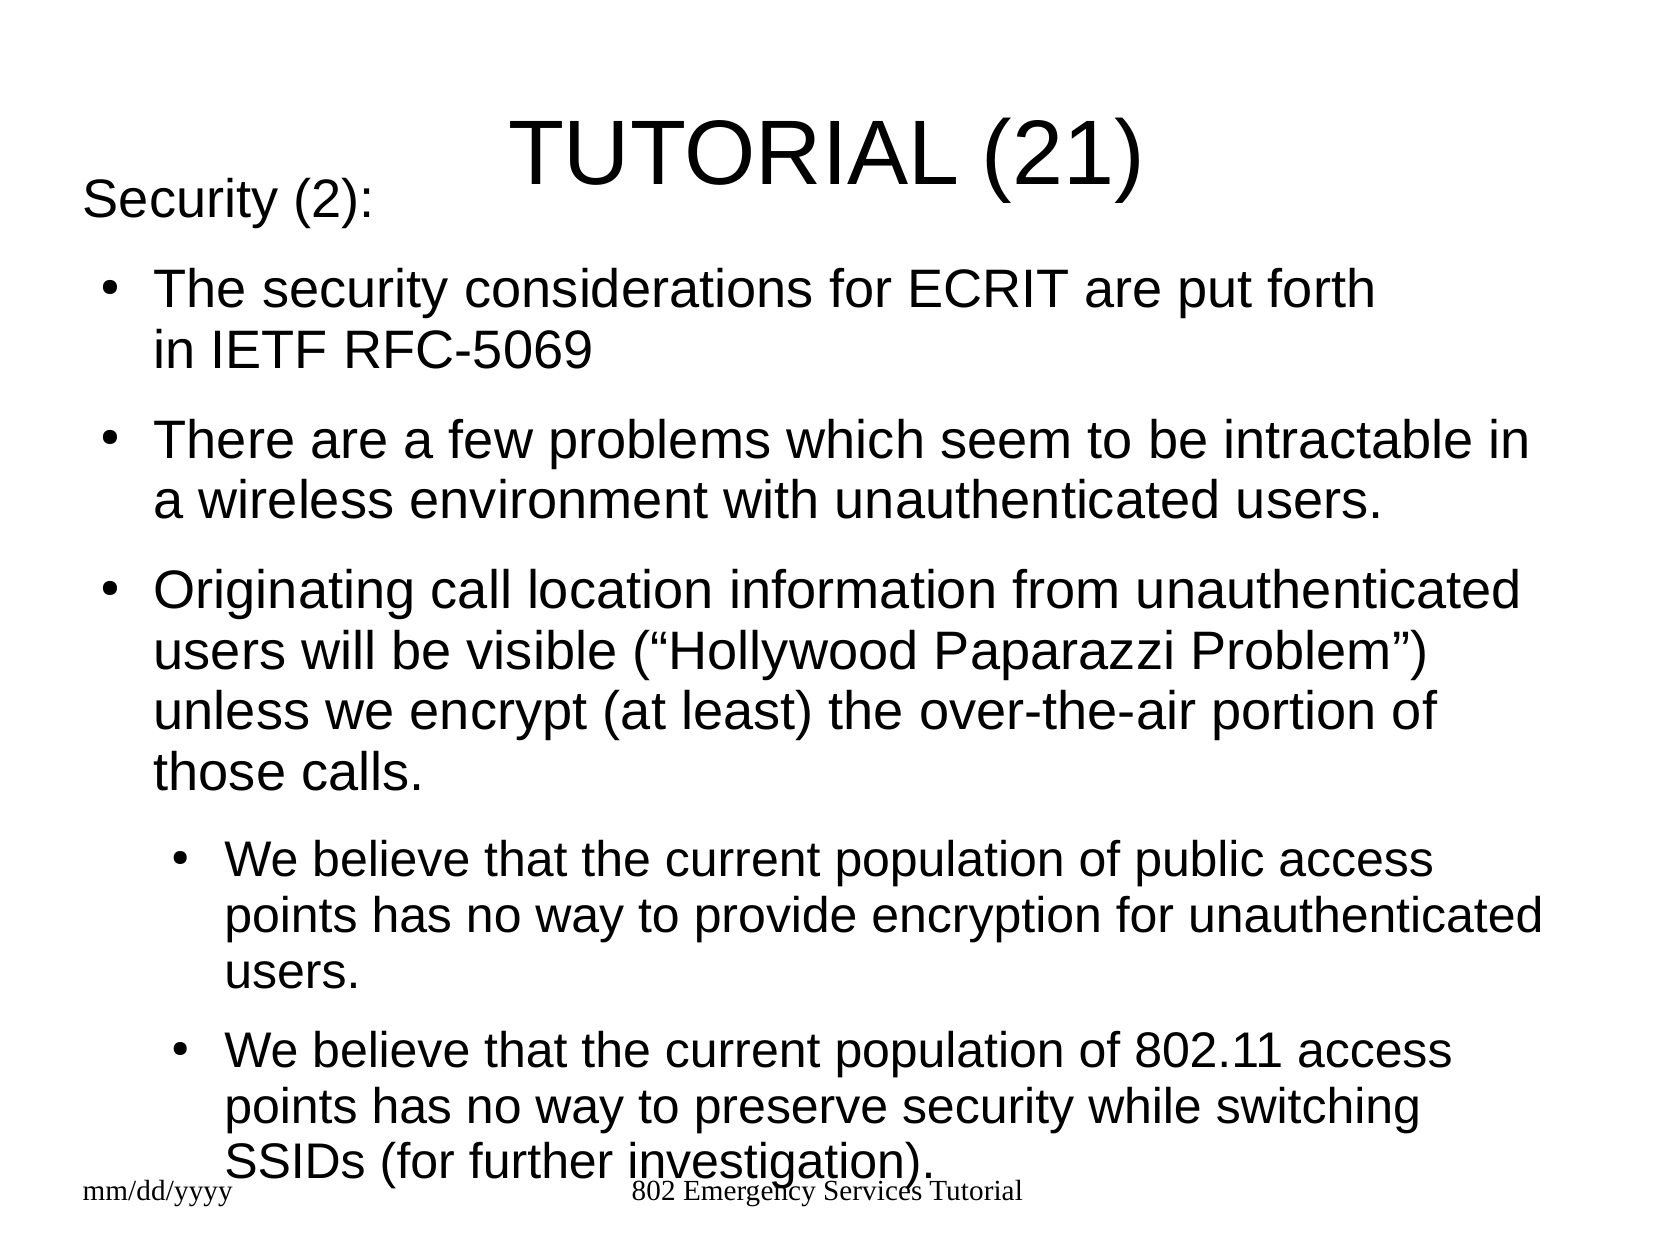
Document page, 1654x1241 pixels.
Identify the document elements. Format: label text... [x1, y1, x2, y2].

title TUTORIAL (21) [82, 49, 1571, 168]
list Security (2): The security considerations for ECRIT are put forth in IETF RFC-5069 There are a few problems which seem to be intractable in a wireless environment with unauthenticated users. Originating call location information from unauthenticated users will be visible (“Hollywood Paparazzi Problem”) unless we encrypt (at least) the over-the-air portion of those calls. We believe that the current population of public access points has no way to provide encryption for unauthenticated users. We believe that the current population of 802.11 access points has no way to preserve security while switching SSIDs (for further investigation). [82, 168, 1576, 1201]
